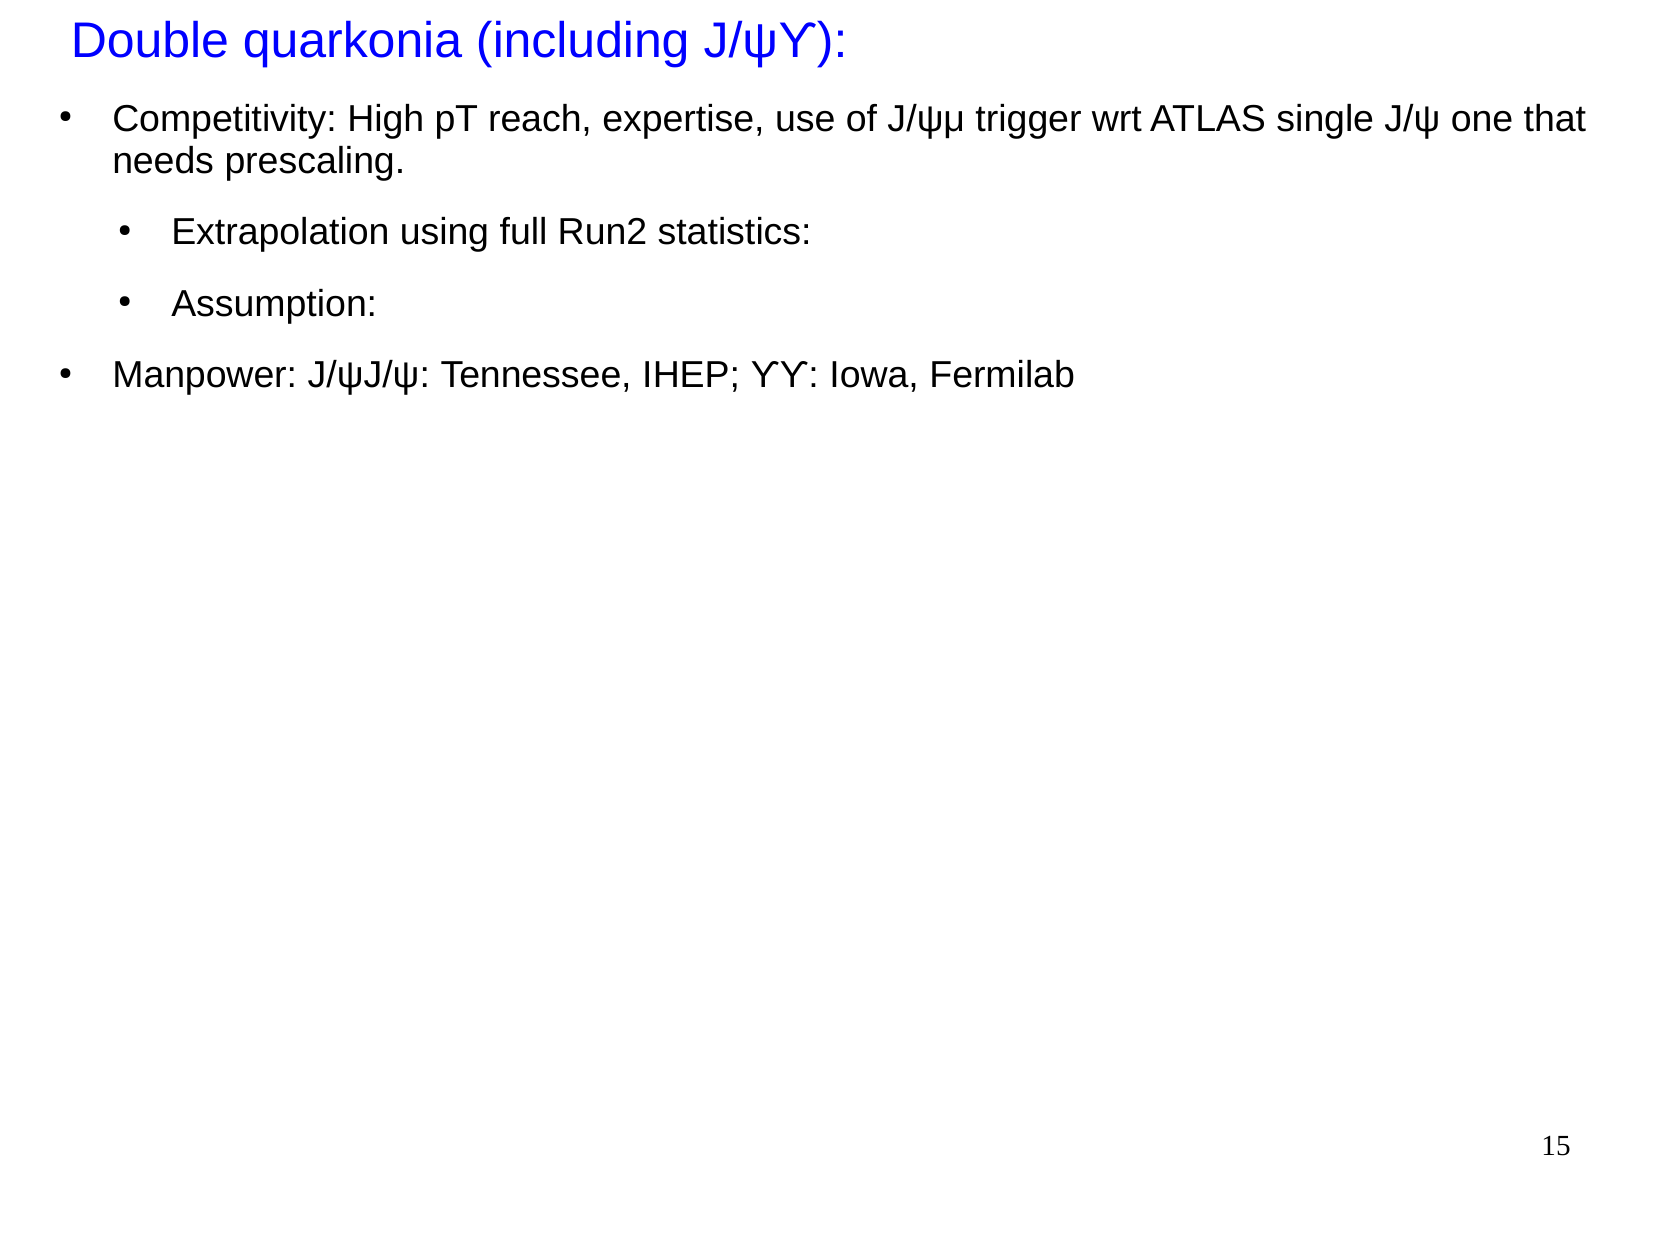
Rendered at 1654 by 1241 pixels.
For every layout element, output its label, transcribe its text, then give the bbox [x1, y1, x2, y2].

list Double quarkonia (including J/ψϒ): Competitivity: High pT reach, expertise, use of J/ψμ trigger wrt ATLAS single J/ψ one that needs prescaling. Extrapolation using full Run2 statistics: Assumption: Manpower: J/ψJ/ψ: Tennessee, IHEP; ϒϒ: Iowa, Fermilab [0, 11, 1625, 831]
